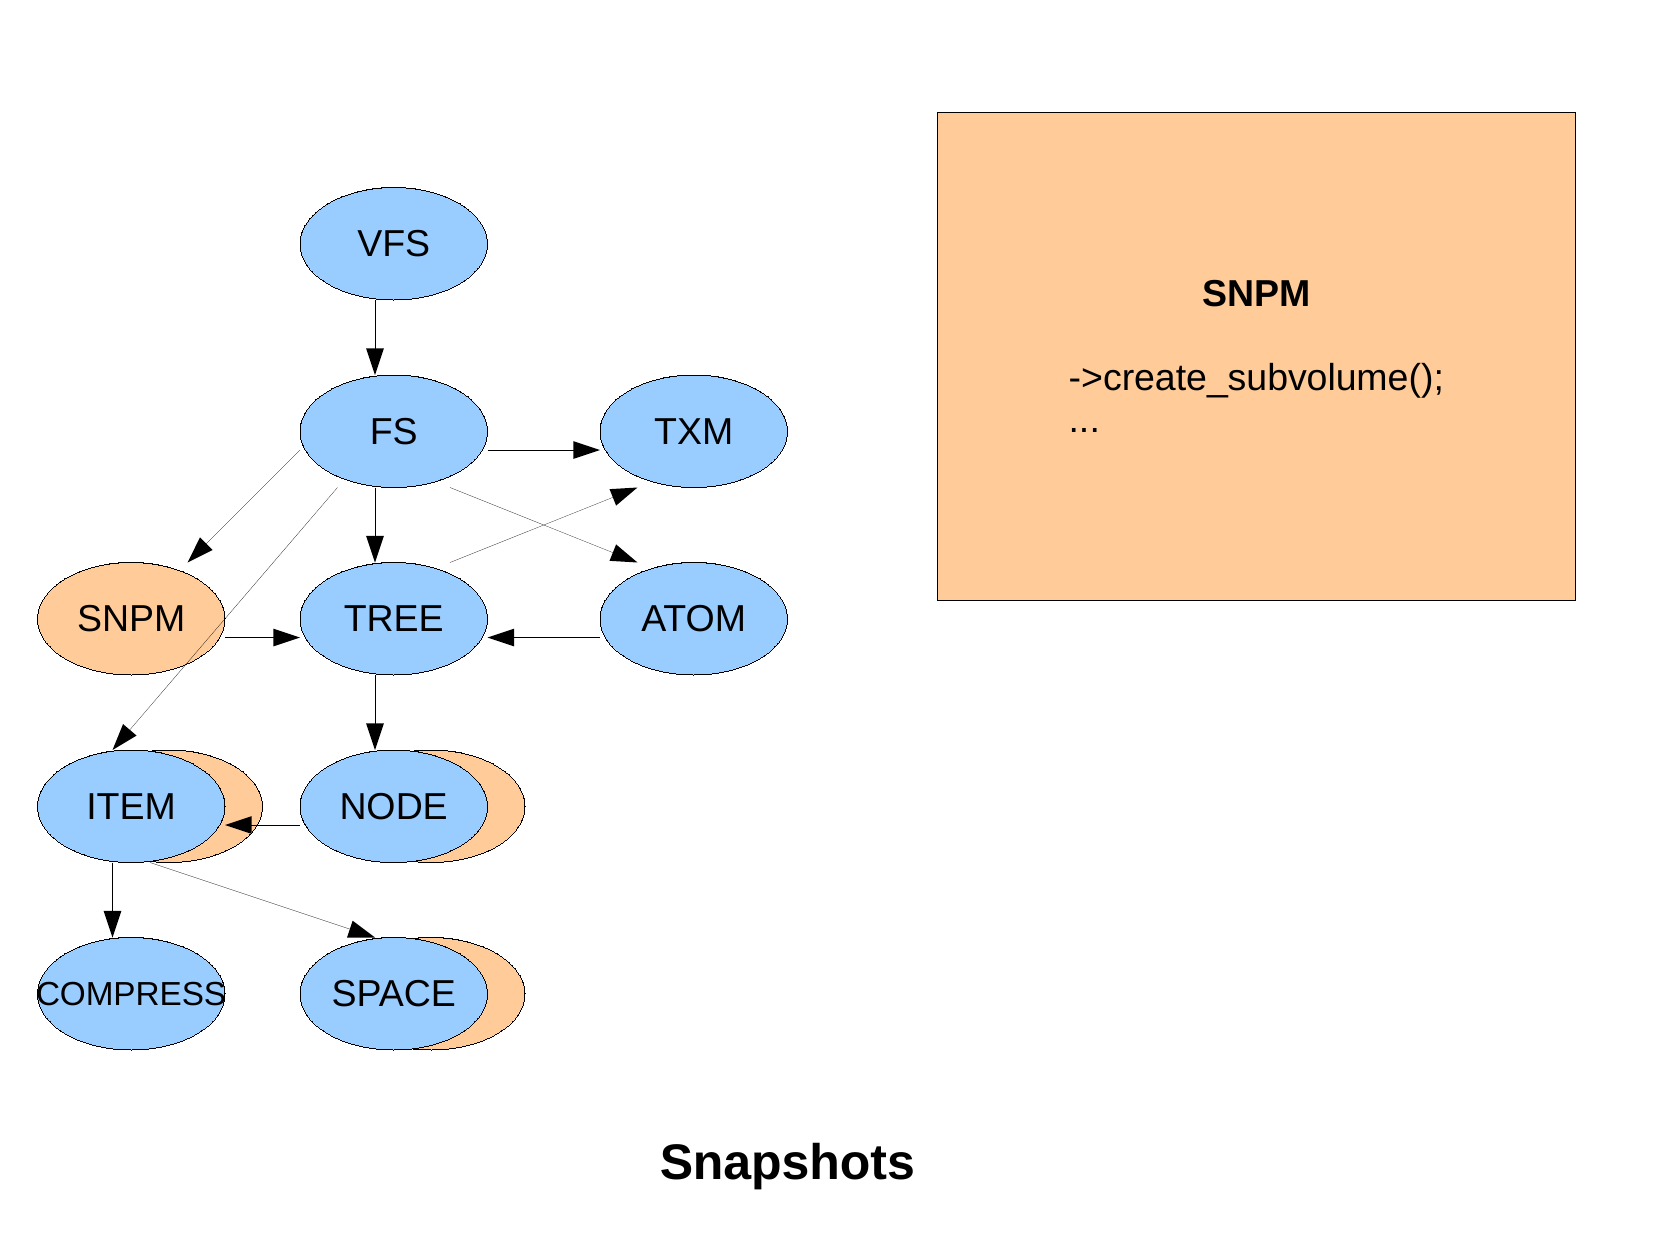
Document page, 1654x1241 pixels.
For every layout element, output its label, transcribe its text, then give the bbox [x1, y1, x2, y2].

text_box NODE [300, 750, 488, 863]
text_box FS [300, 375, 488, 488]
text_box Snapshots [525, 1125, 1051, 1201]
text_box COMPRESS [37, 937, 226, 1051]
text_box TREE [300, 562, 488, 676]
text_box SNPM ->create_subvolume(); ... [937, 112, 1576, 601]
text_box VFS [300, 187, 488, 301]
text_box ATOM [600, 562, 788, 676]
text_box [413, 937, 526, 1051]
text_box SPACE [300, 937, 488, 1051]
text_box TXM [600, 375, 788, 488]
text_box [151, 750, 263, 863]
text_box SNPM [37, 562, 225, 676]
text_box SNPM [188, 621, 225, 664]
text_box ITEM [37, 750, 226, 863]
text_box NODE [413, 750, 526, 863]
